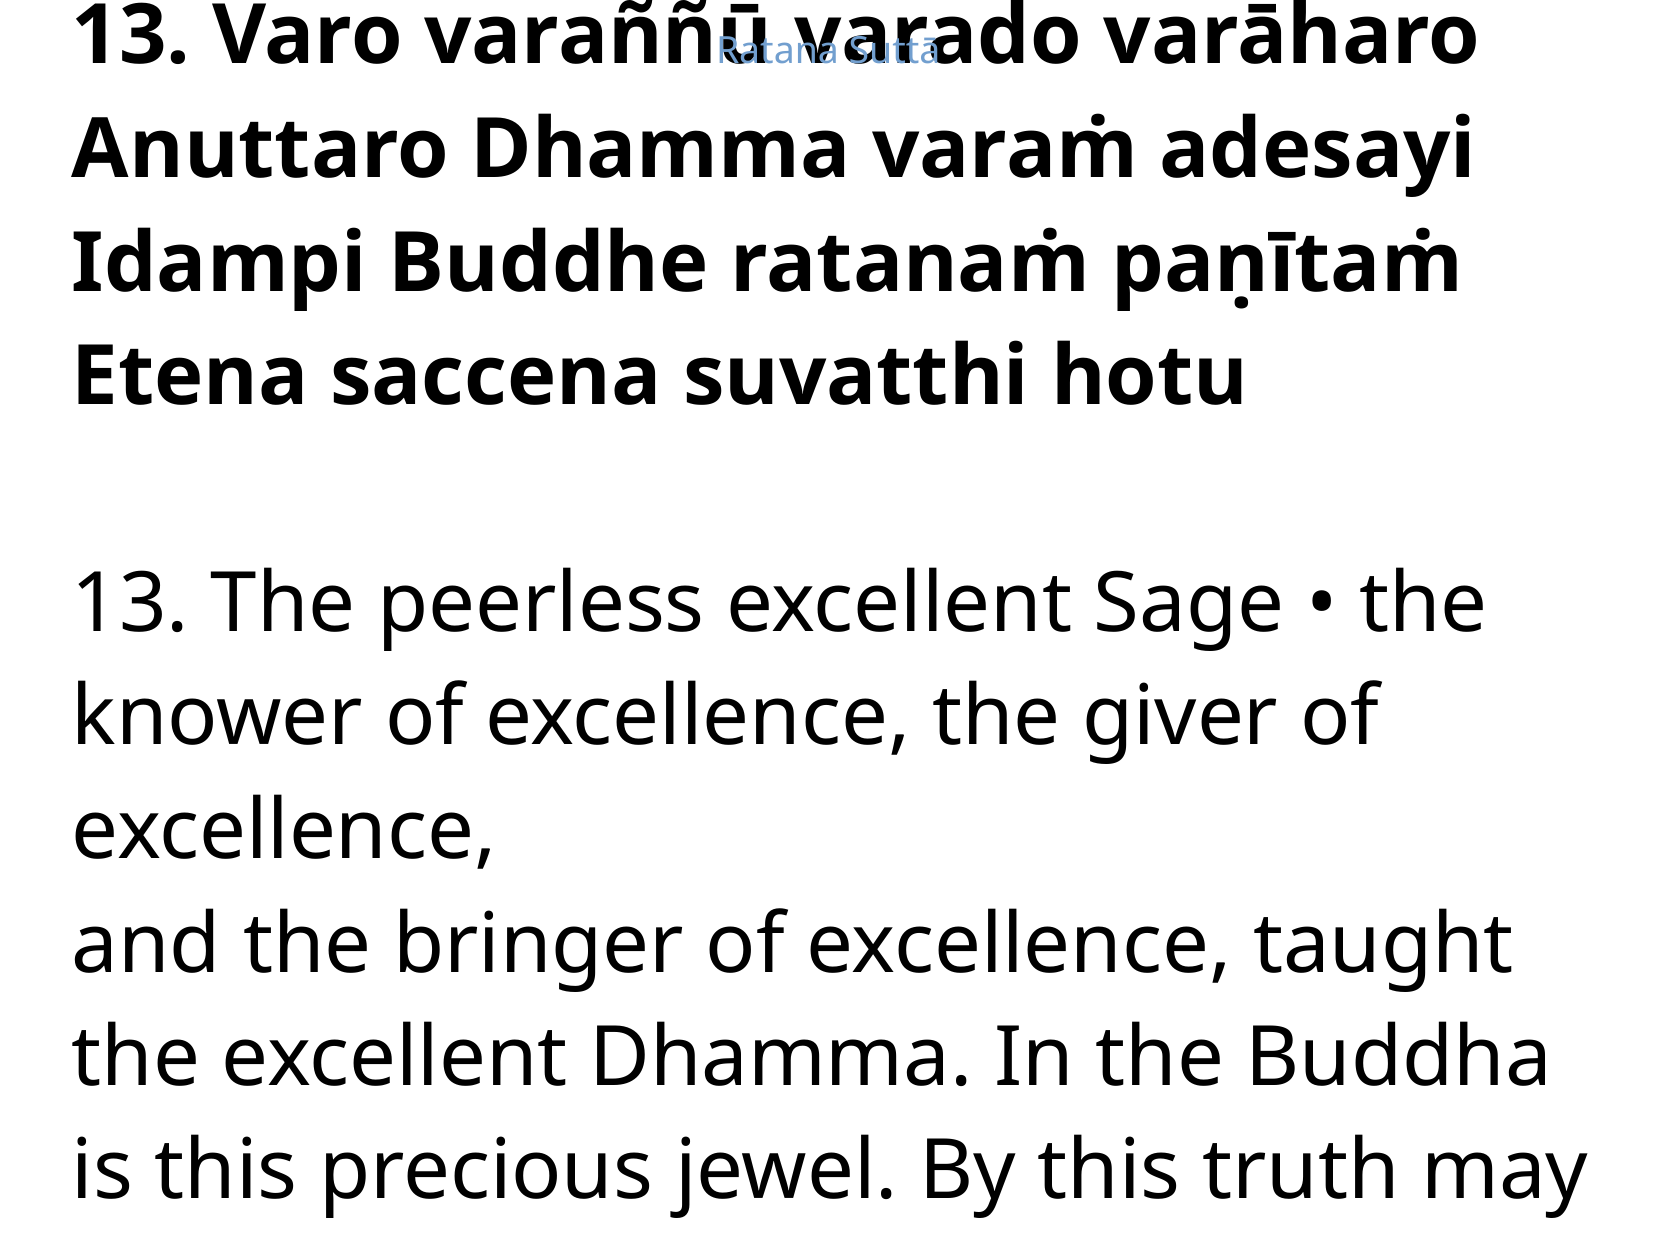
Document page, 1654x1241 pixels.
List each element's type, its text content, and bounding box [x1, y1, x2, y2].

text_box Ratana Suttā [0, 16, 1654, 97]
text_box 13. Varo varaññū varado varāharo Anuttaro Dhamma varaṁ adesayi Idampi Buddhe ratanaṁ paṇītaṁ Etena saccena suvatthi hotu 13. The peerless excellent Sage • the knower of excellence, the giver of excellence, and the bringer of excellence, taught the excellent Dhamma. In the Buddha is this precious jewel. By this truth may there be well-being! [71, 104, 1631, 1207]
